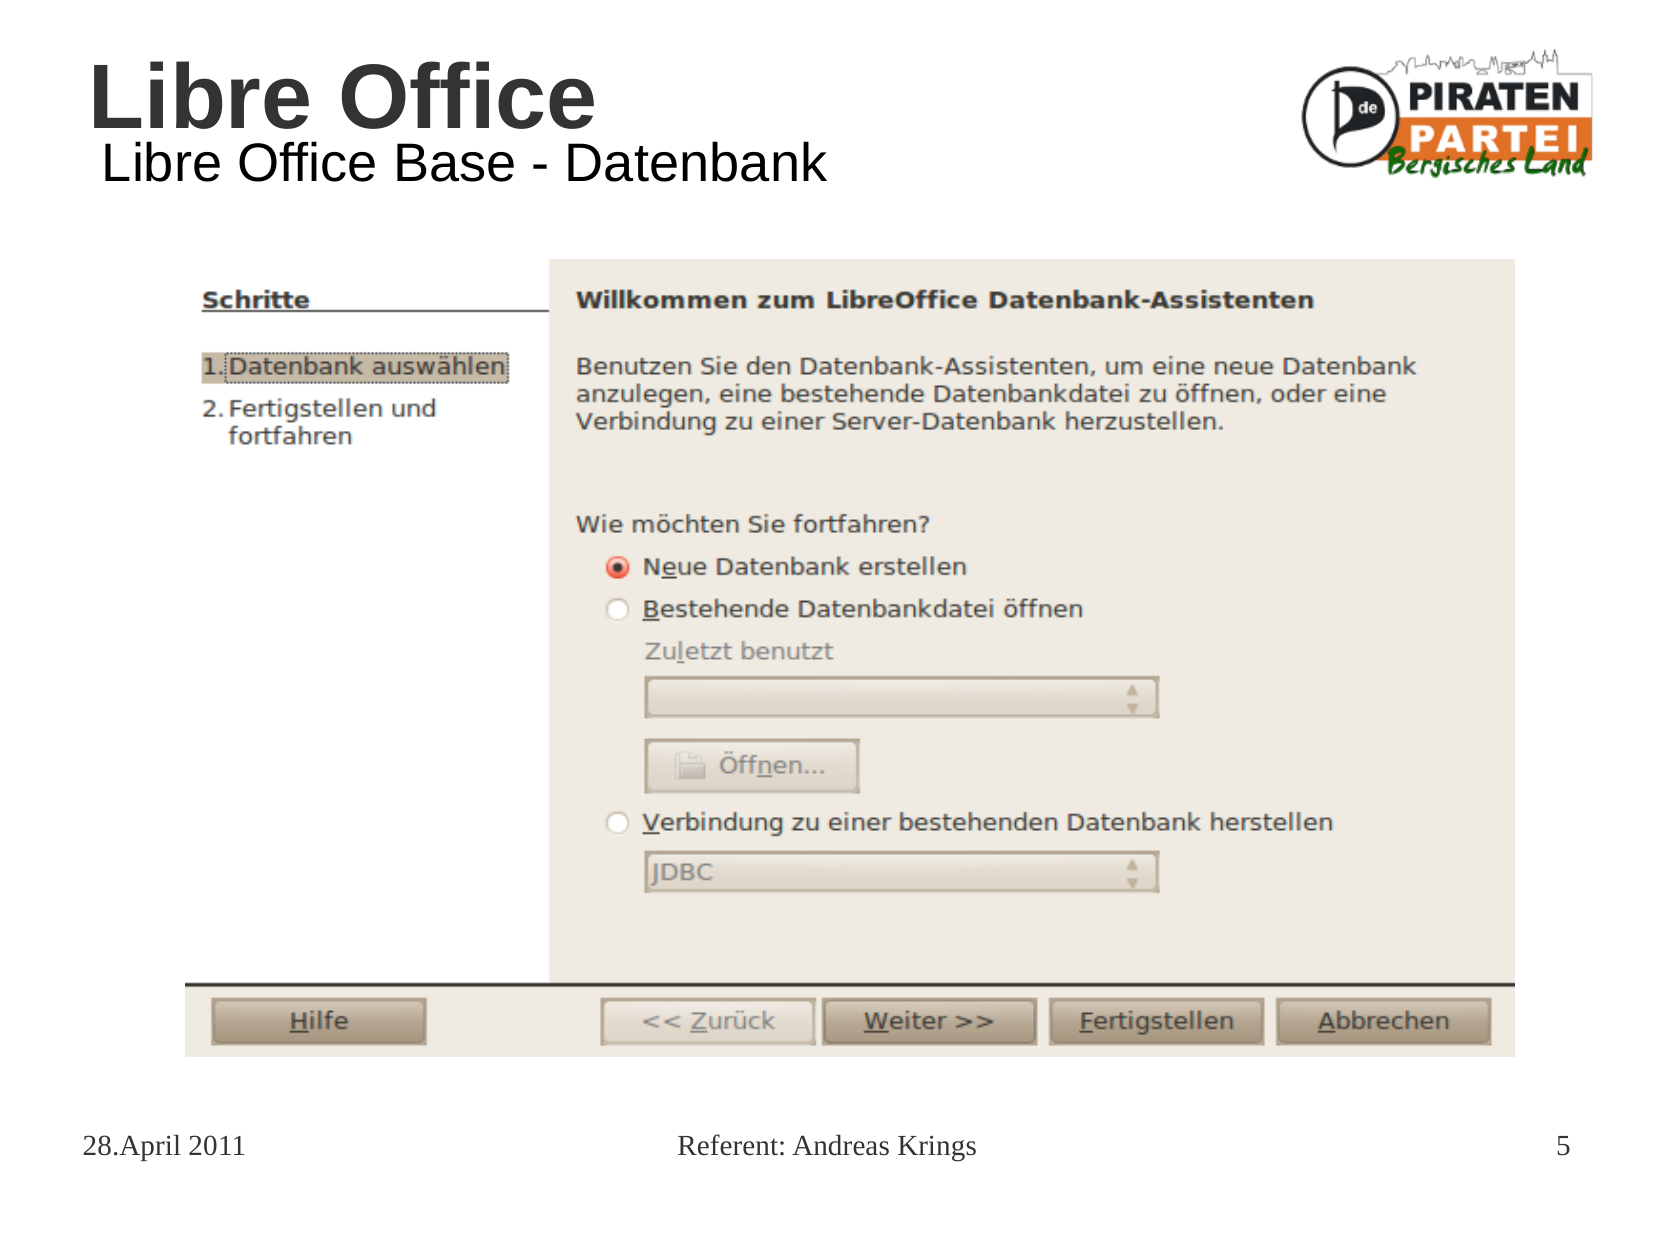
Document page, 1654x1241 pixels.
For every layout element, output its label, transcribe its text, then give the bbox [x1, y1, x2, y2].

title Libre Office Base - Datenbank [82, 118, 1300, 207]
picture [185, 259, 1515, 1057]
picture [1299, 48, 1595, 178]
